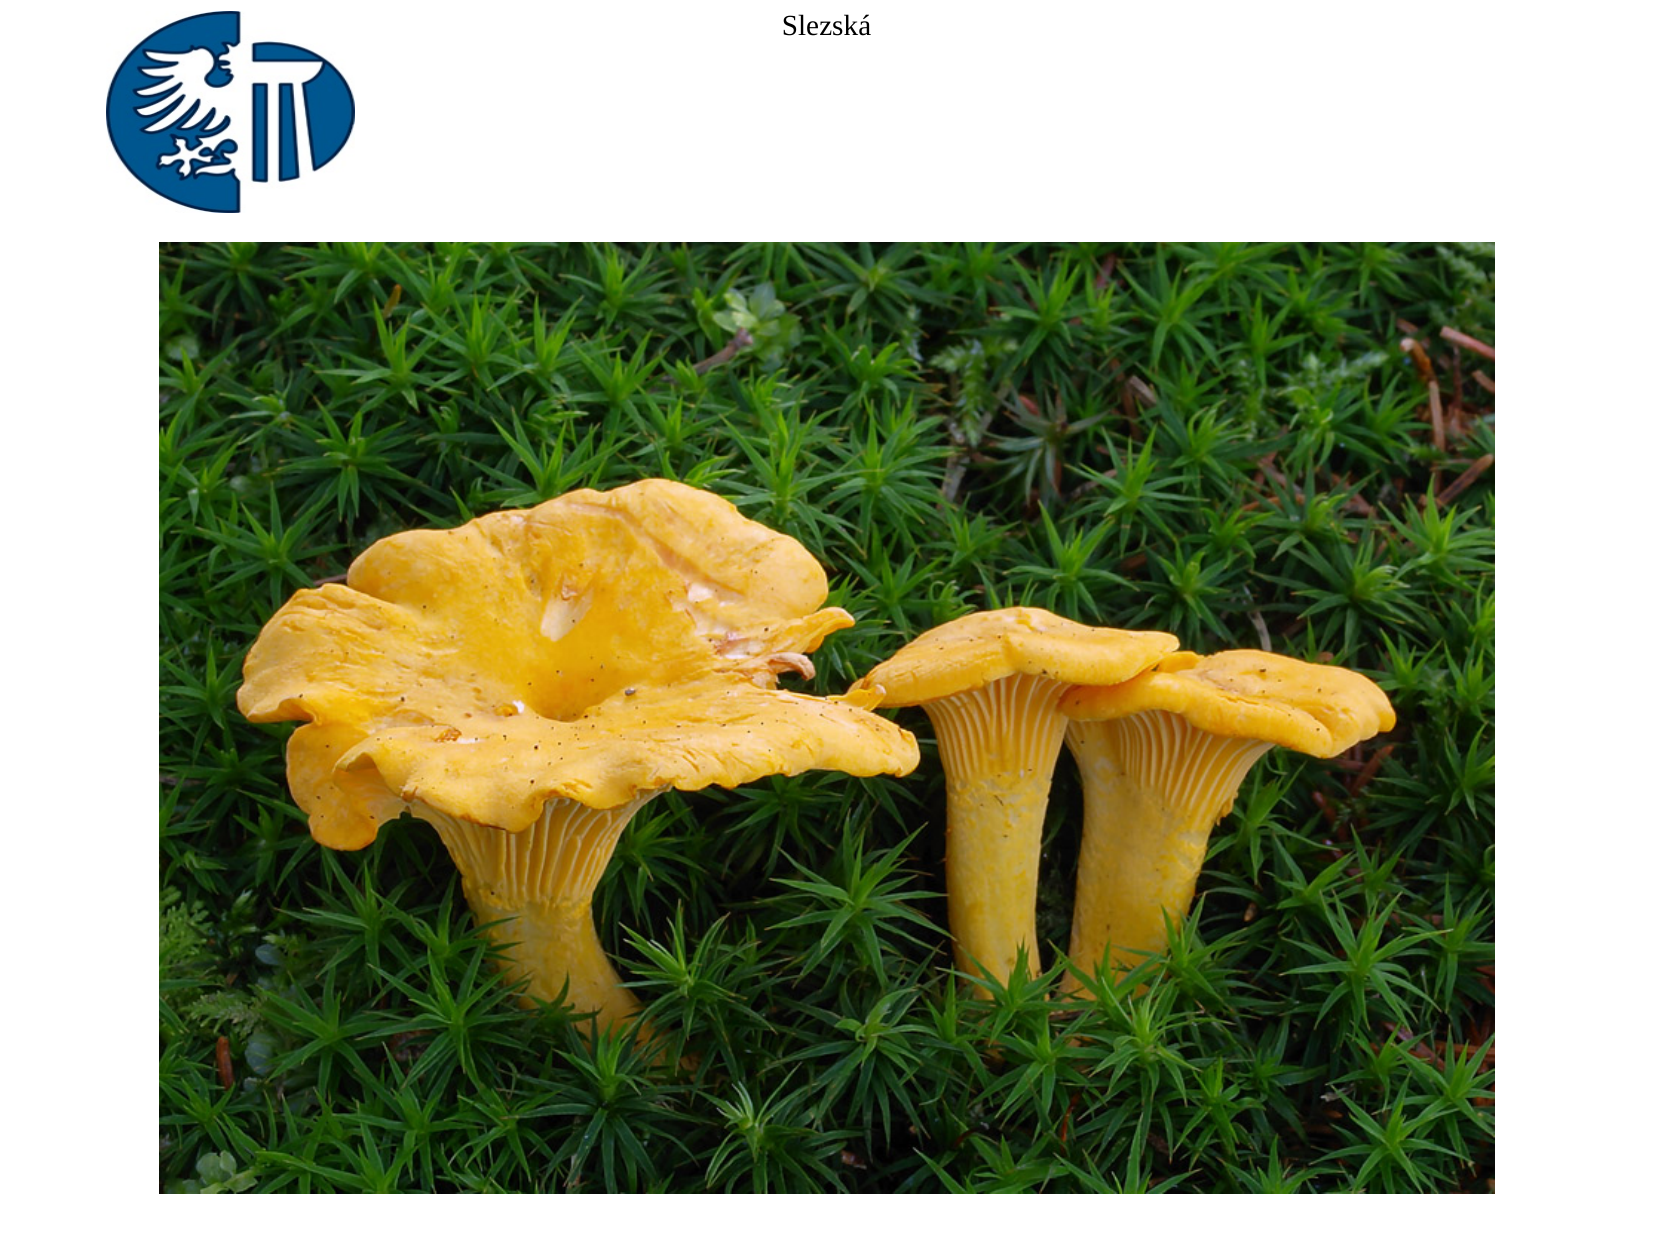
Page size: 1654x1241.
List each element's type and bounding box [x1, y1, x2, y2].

picture [106, 11, 355, 213]
picture [159, 242, 1495, 1194]
